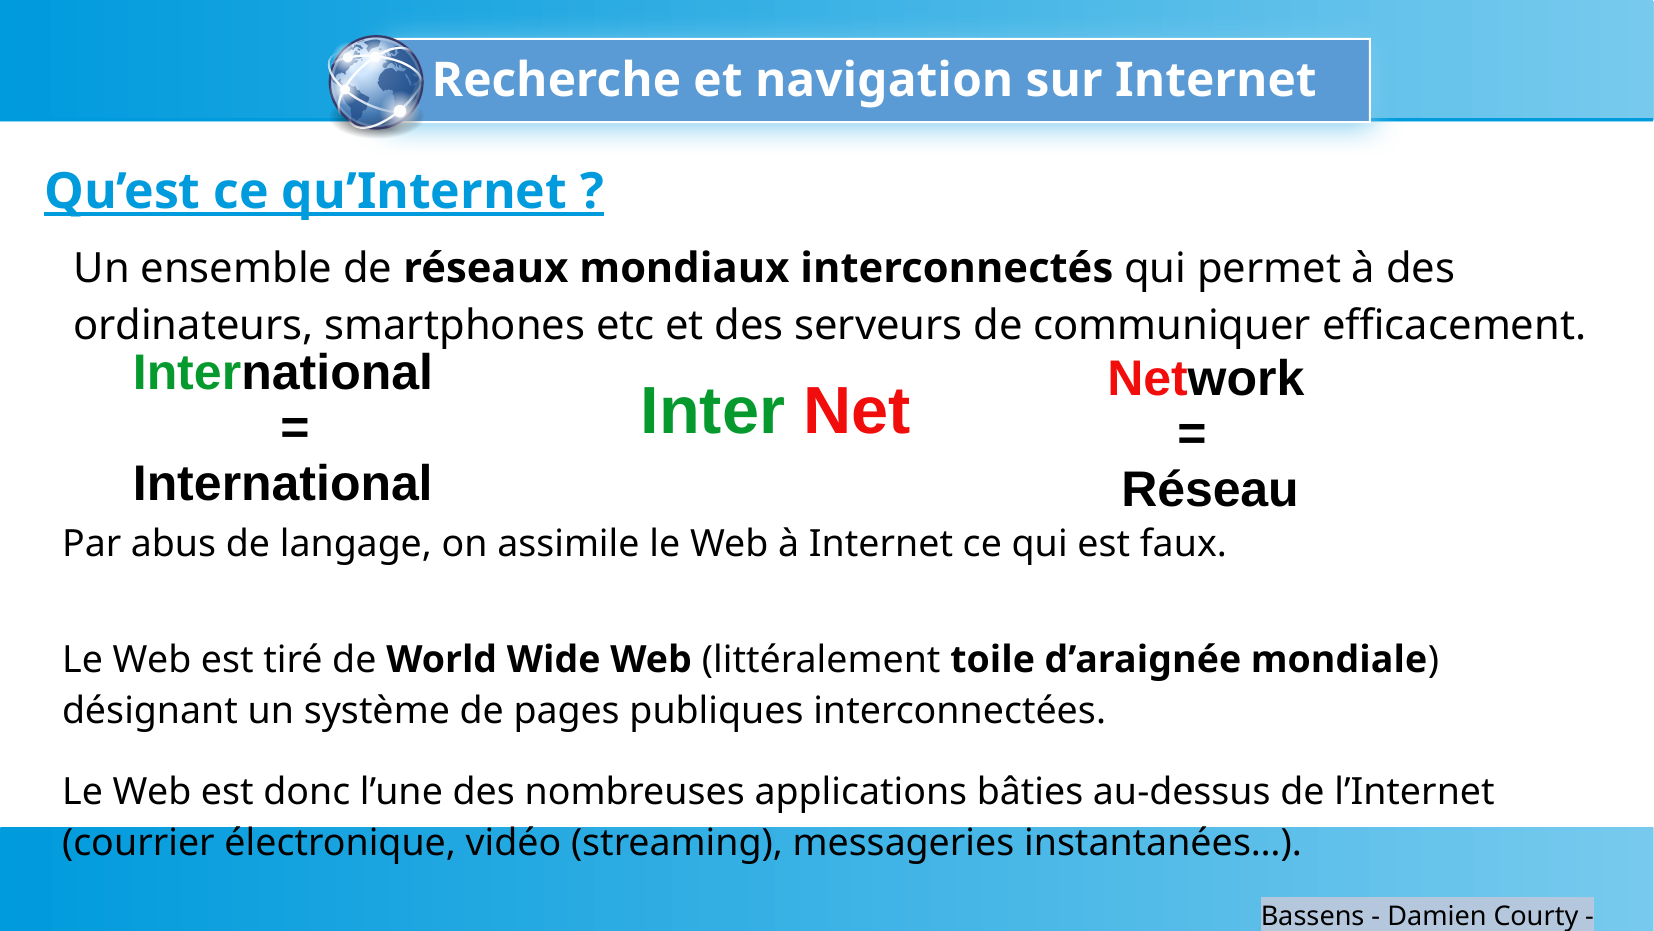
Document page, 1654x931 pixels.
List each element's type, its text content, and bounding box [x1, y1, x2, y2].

text_box Inter Net [625, 366, 981, 456]
picture [324, 35, 427, 140]
text_box Qu’est ce qu’Internet ? [29, 147, 680, 322]
text_box Bassens - Damien Courty - 2024 [1246, 889, 1654, 931]
text_box Par abus de langage, on assimile le Web à Internet ce qui est faux. Le Web est tiré de World Wide Web (littéralement toile d’araignée mondiale) désignant un système de pages publiques interconnectées. Le Web est donc l’une des nombreuses applications bâties au-dessus de l’Internet (courrier électronique, vidéo (streaming), messageries instantanées…). [47, 508, 1630, 832]
text_box International = International [118, 336, 591, 508]
text_box Network = Réseau [1092, 342, 1447, 508]
text_box Recherche et navigation sur Internet [427, 38, 1370, 123]
text_box Un ensemble de réseaux mondiaux interconnectés qui permet à des ordinateurs, smartphones etc et des serveurs de communiquer efficacement. [59, 230, 1625, 372]
